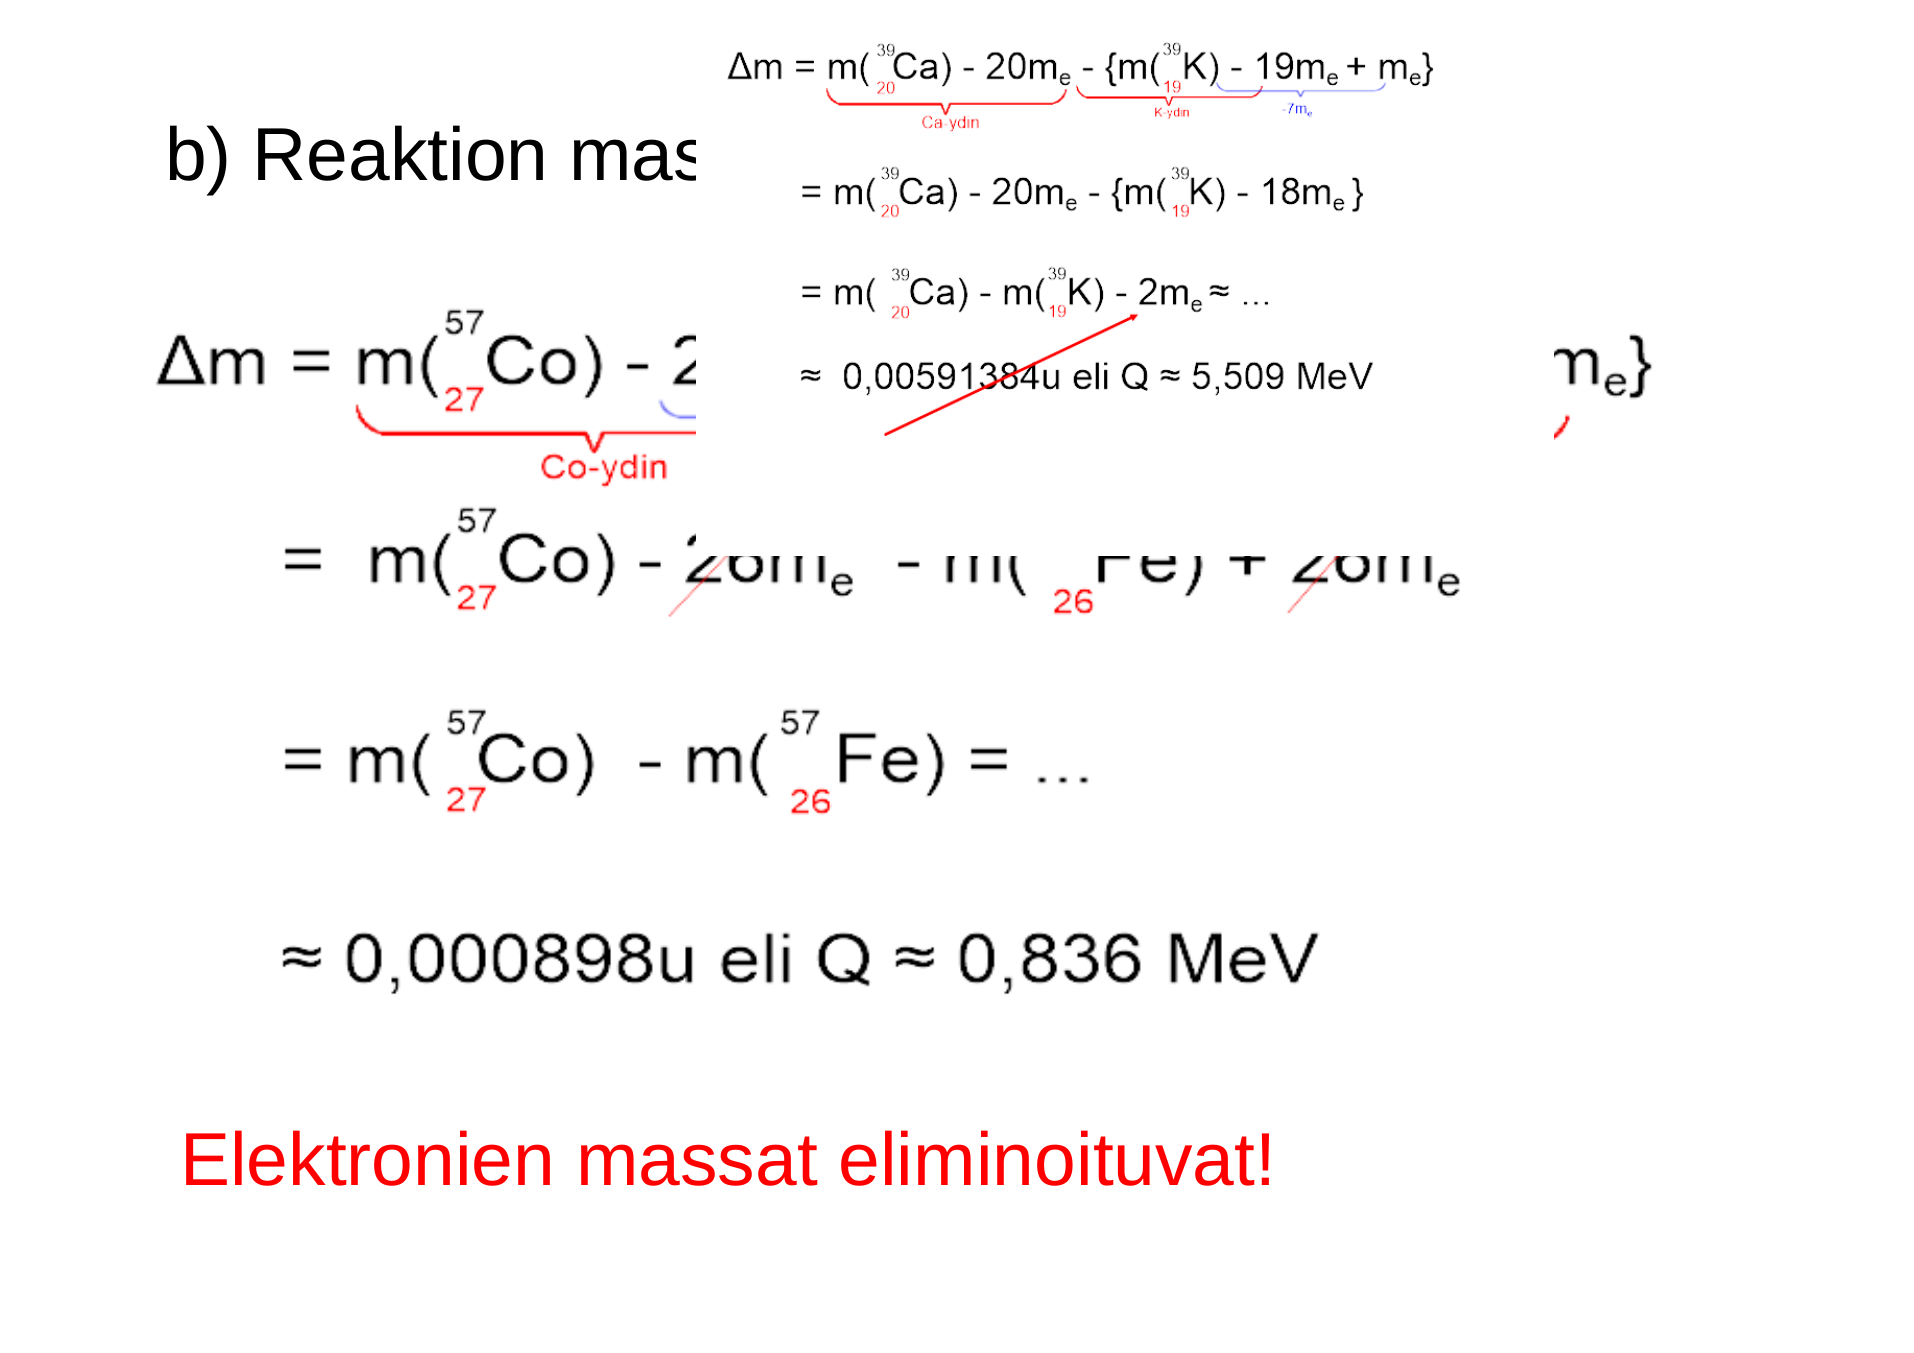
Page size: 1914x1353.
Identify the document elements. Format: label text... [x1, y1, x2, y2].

picture [94, 0, 1789, 1075]
text_box Elektronien massat eliminoituvat! [165, 1110, 1292, 1210]
text_box [1003, 270, 1034, 327]
text_box b) Reaktion massavaje: [150, 105, 696, 219]
